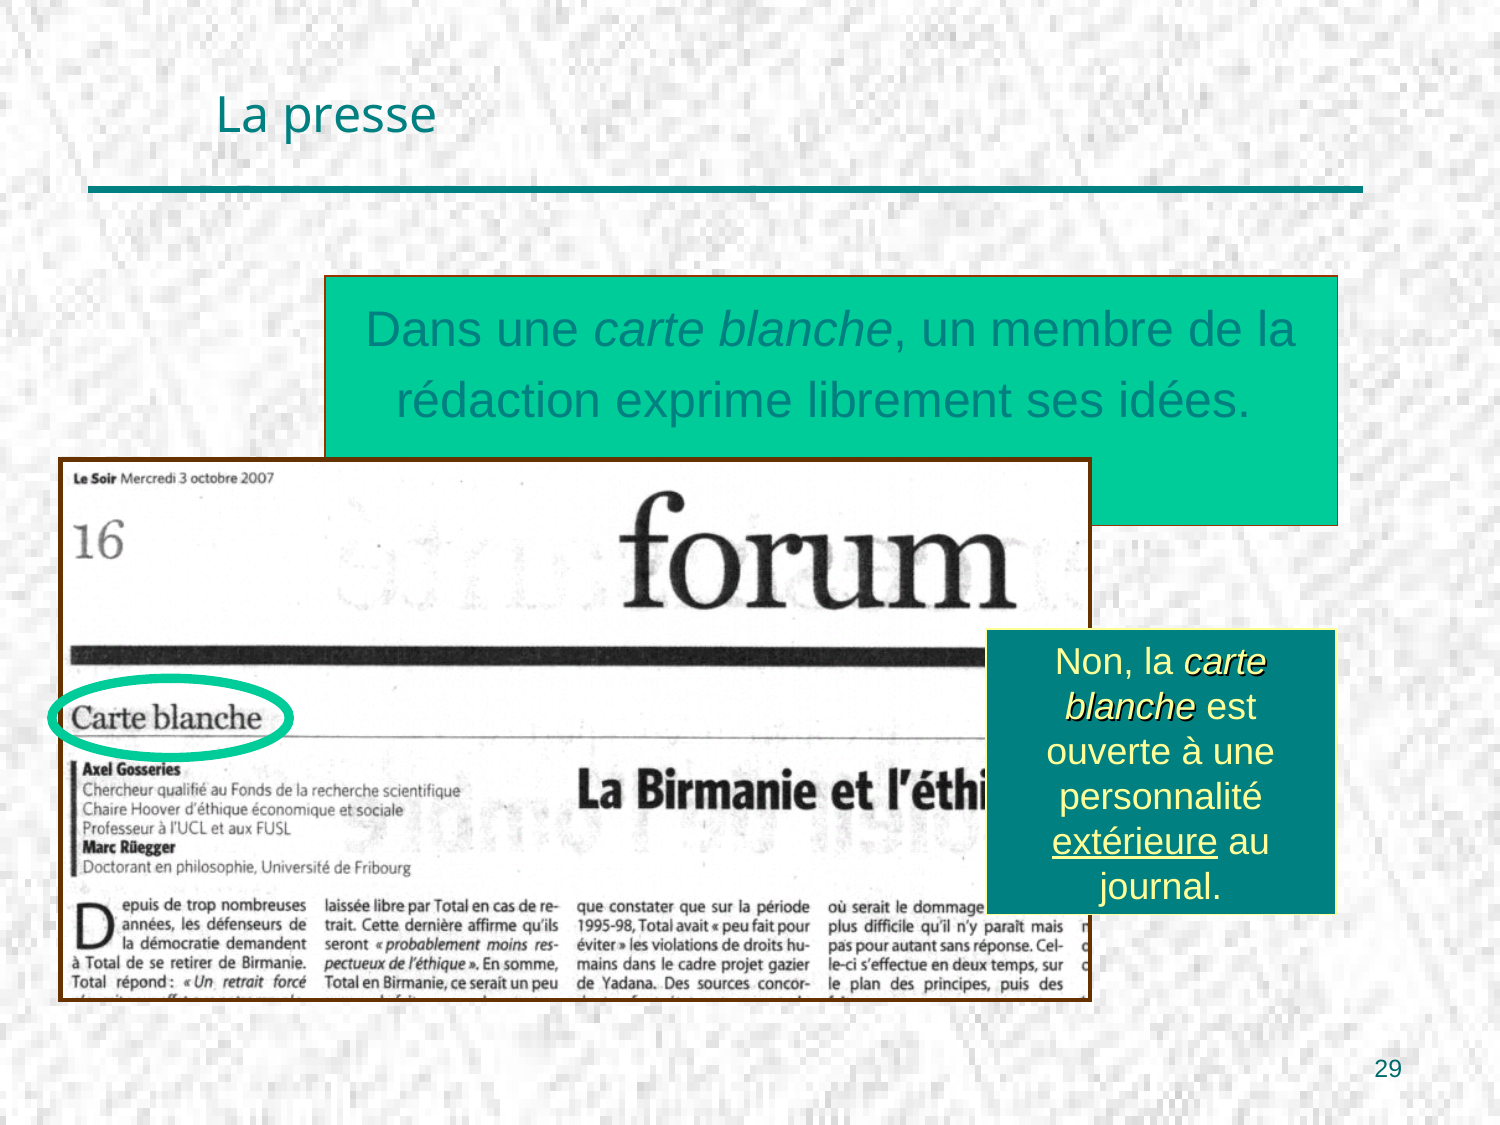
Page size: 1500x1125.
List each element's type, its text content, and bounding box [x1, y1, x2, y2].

text_box La presse [200, 74, 454, 151]
picture [0, 0, 1500, 1125]
text_box Non, la carte blanche est ouverte à une personnalité extérieure au journal. [985, 629, 1336, 915]
text_box Dans une carte blanche, un membre de la rédaction exprime librement ses idées. Vrai / Faux ? [324, 276, 1338, 526]
